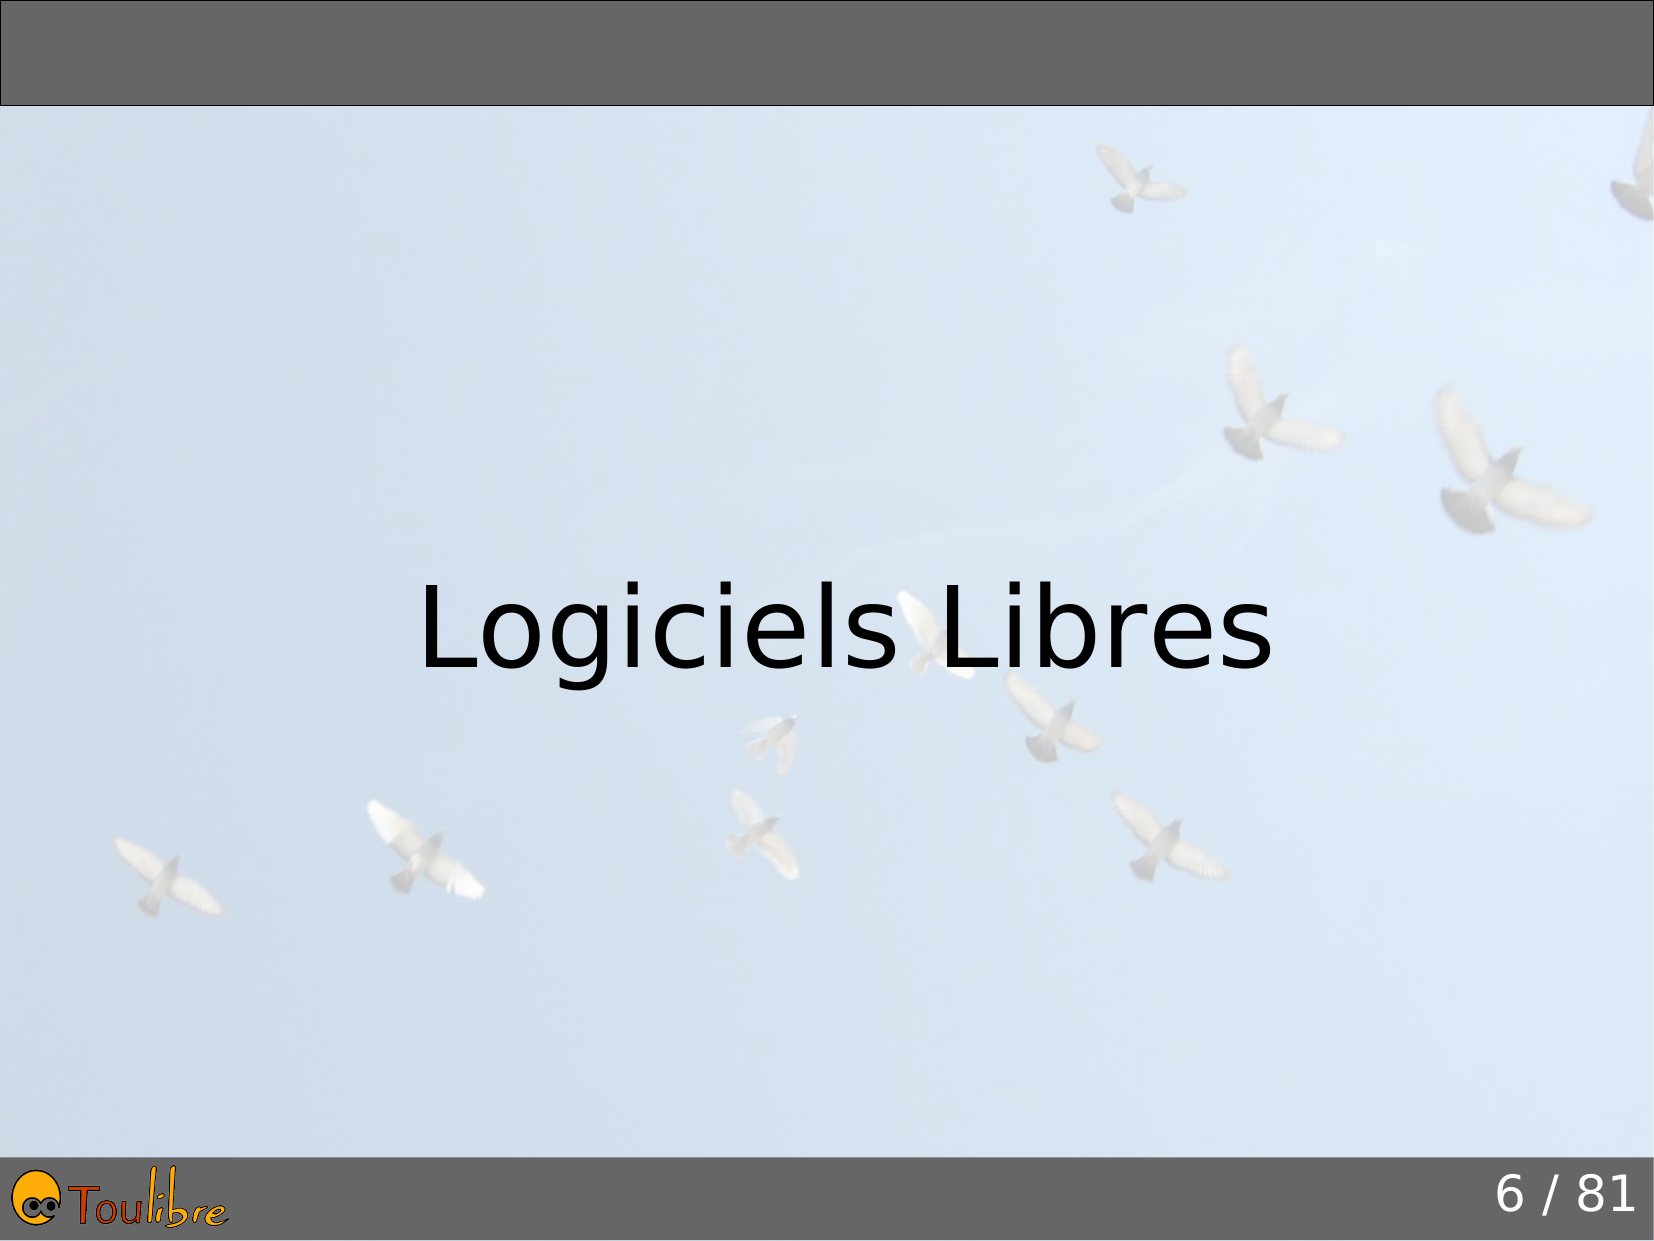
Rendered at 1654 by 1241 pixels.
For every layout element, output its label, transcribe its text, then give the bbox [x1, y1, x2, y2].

picture [11, 1165, 229, 1228]
subtitle Logiciels Libres [47, 165, 1609, 1091]
